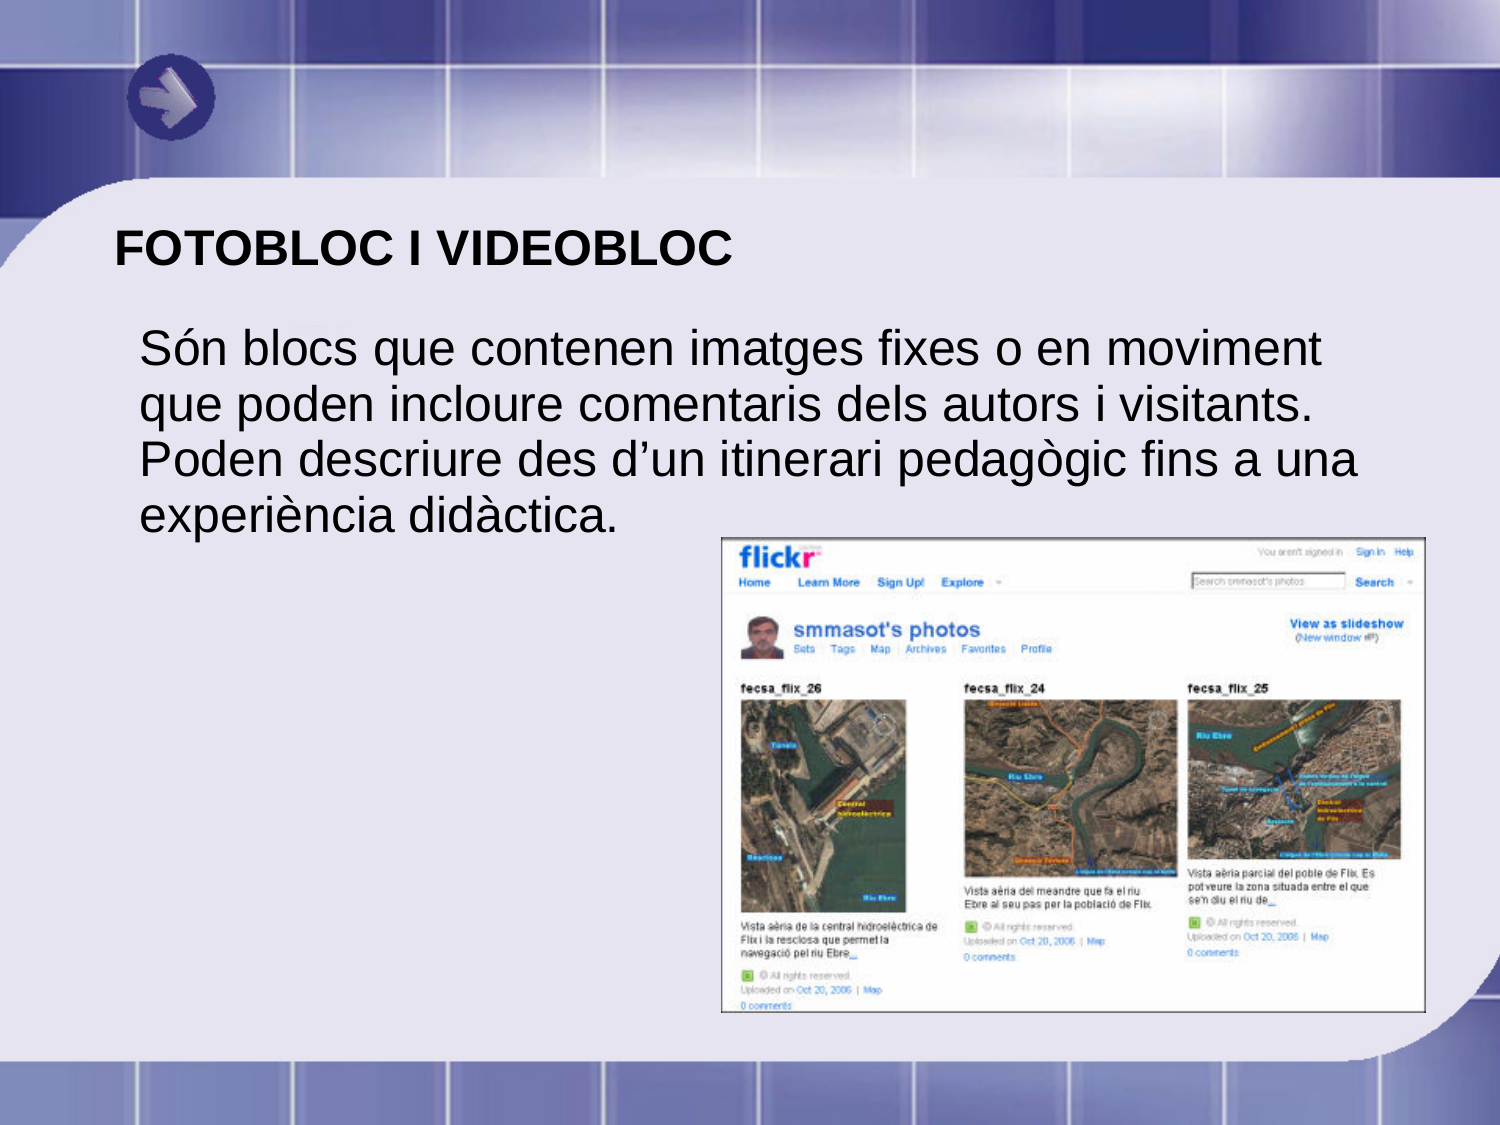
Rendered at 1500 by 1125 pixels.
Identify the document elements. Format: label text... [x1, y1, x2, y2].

text_box FOTOBLOC I VIDEOBLOC [99, 212, 750, 284]
picture [0, 0, 1500, 1125]
text_box Són blocs que contenen imatges fixes o en moviment que poden incloure comentaris dels autors i visitants. Poden descriure des d’un itinerari pedagògic fins a una experiència didàctica. [124, 312, 1428, 551]
